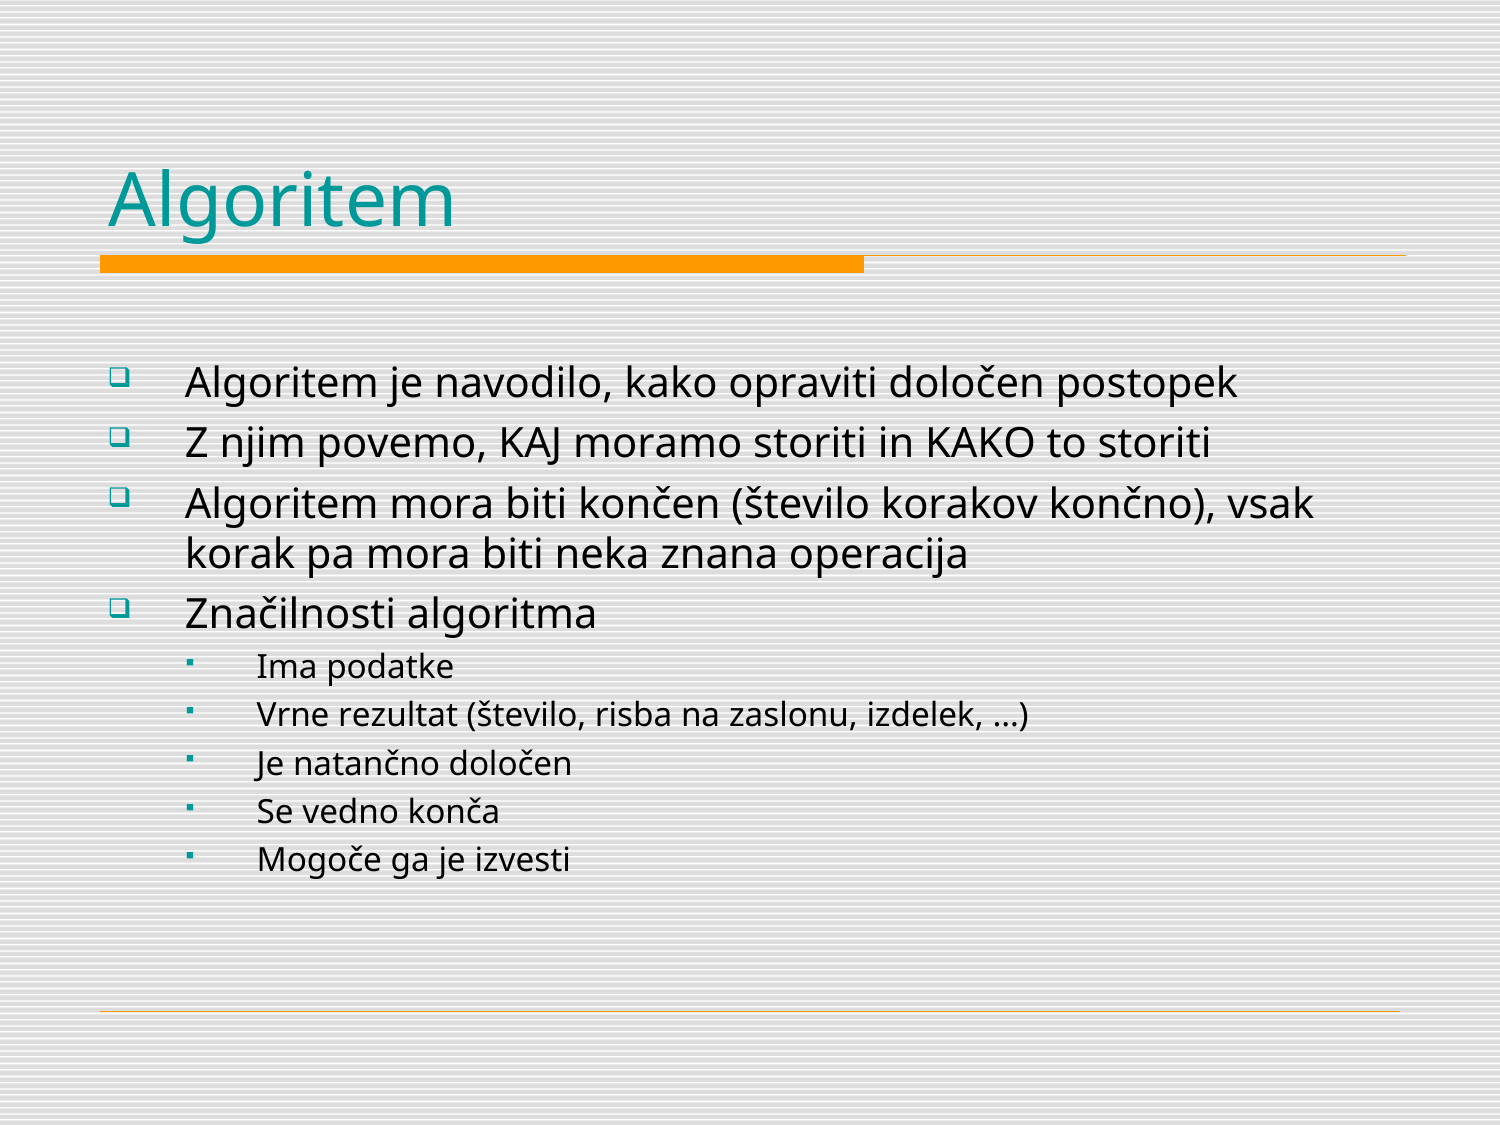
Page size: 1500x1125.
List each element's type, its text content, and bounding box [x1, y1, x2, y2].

list Algoritem je navodilo, kako opraviti določen postopek Z njim povemo, KAJ moramo storiti in KAKO to storiti Algoritem mora biti končen (število korakov končno), vsak korak pa mora biti neka znana operacija Značilnosti algoritma Ima podatke Vrne rezultat (število, risba na zaslonu, izdelek, …) Je natančno določen Se vedno konča Mogoče ga je izvesti [92, 287, 1406, 988]
picture [0, 0, 1500, 1125]
title Algoritem [94, 49, 1407, 250]
